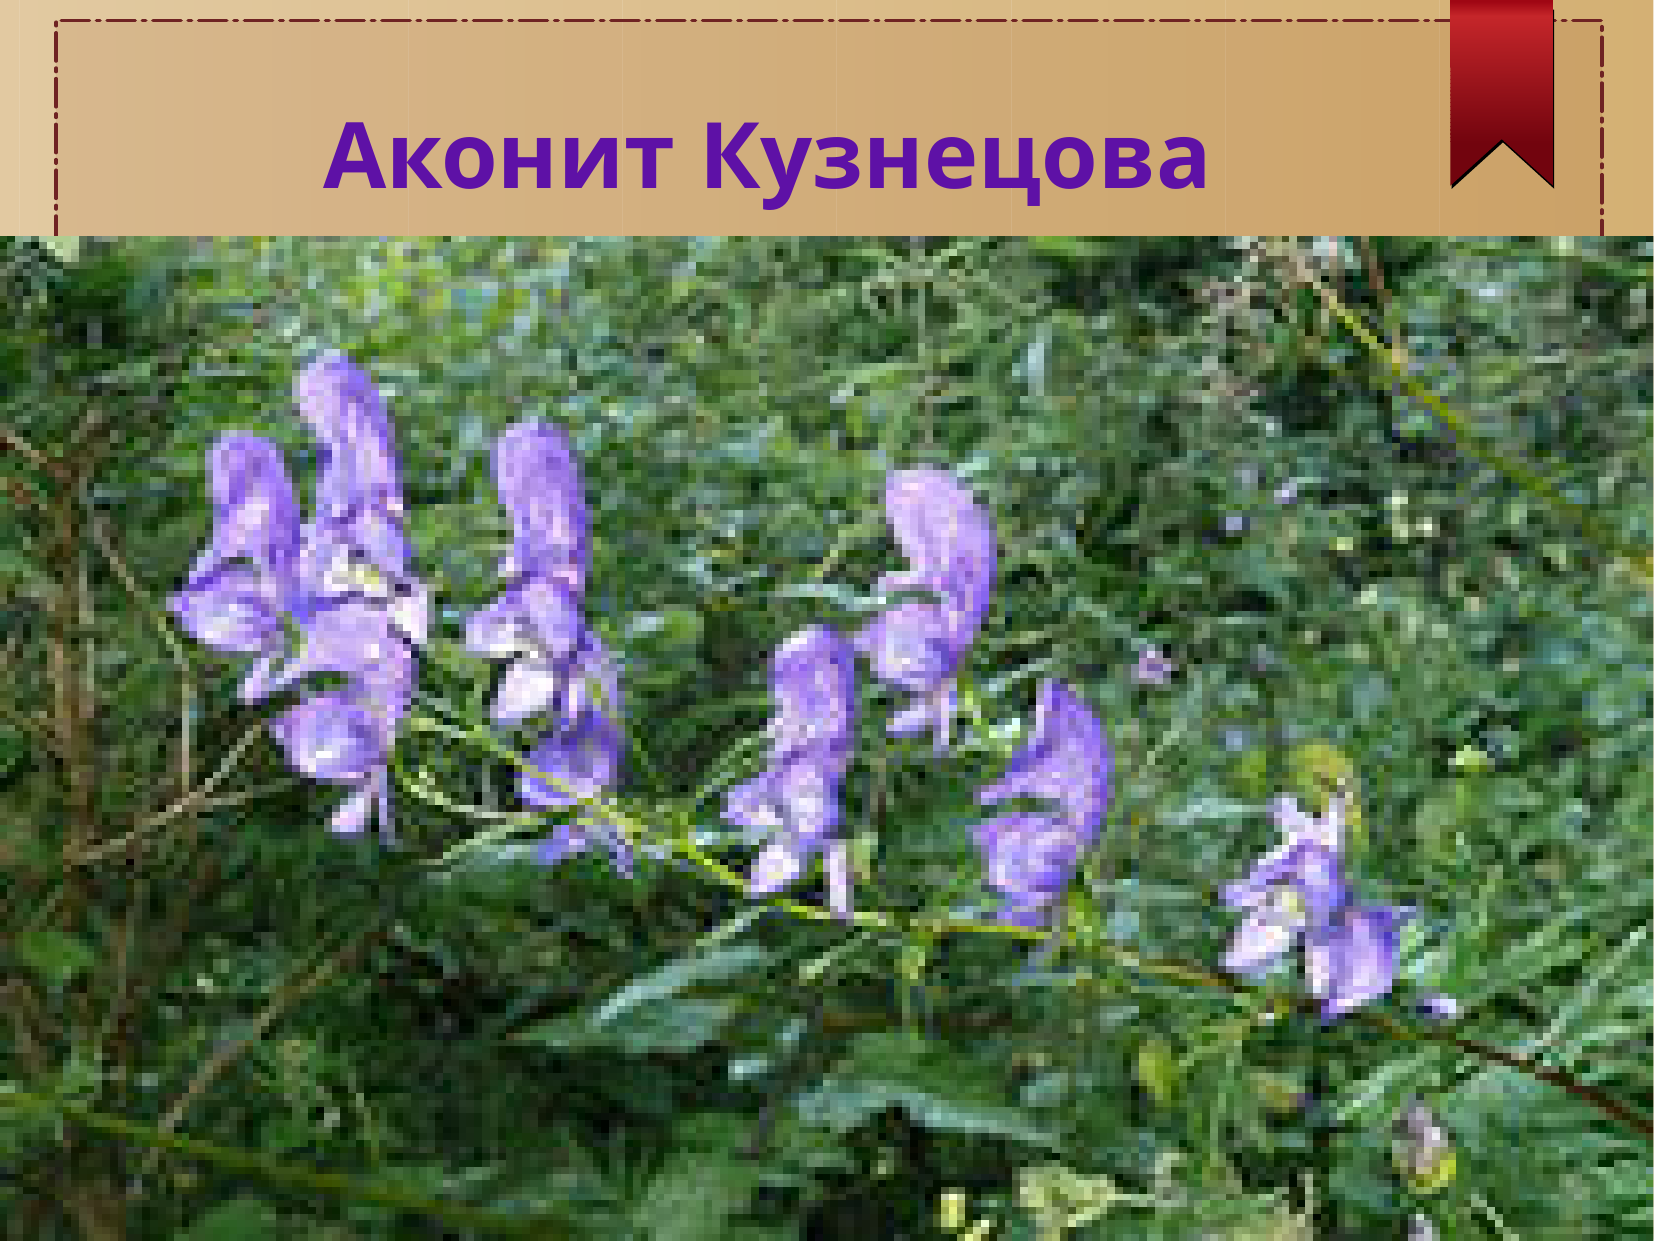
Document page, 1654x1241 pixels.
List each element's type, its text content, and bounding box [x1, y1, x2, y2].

title Аконит Кузнецова [82, 49, 1453, 236]
picture [0, 236, 1654, 1241]
